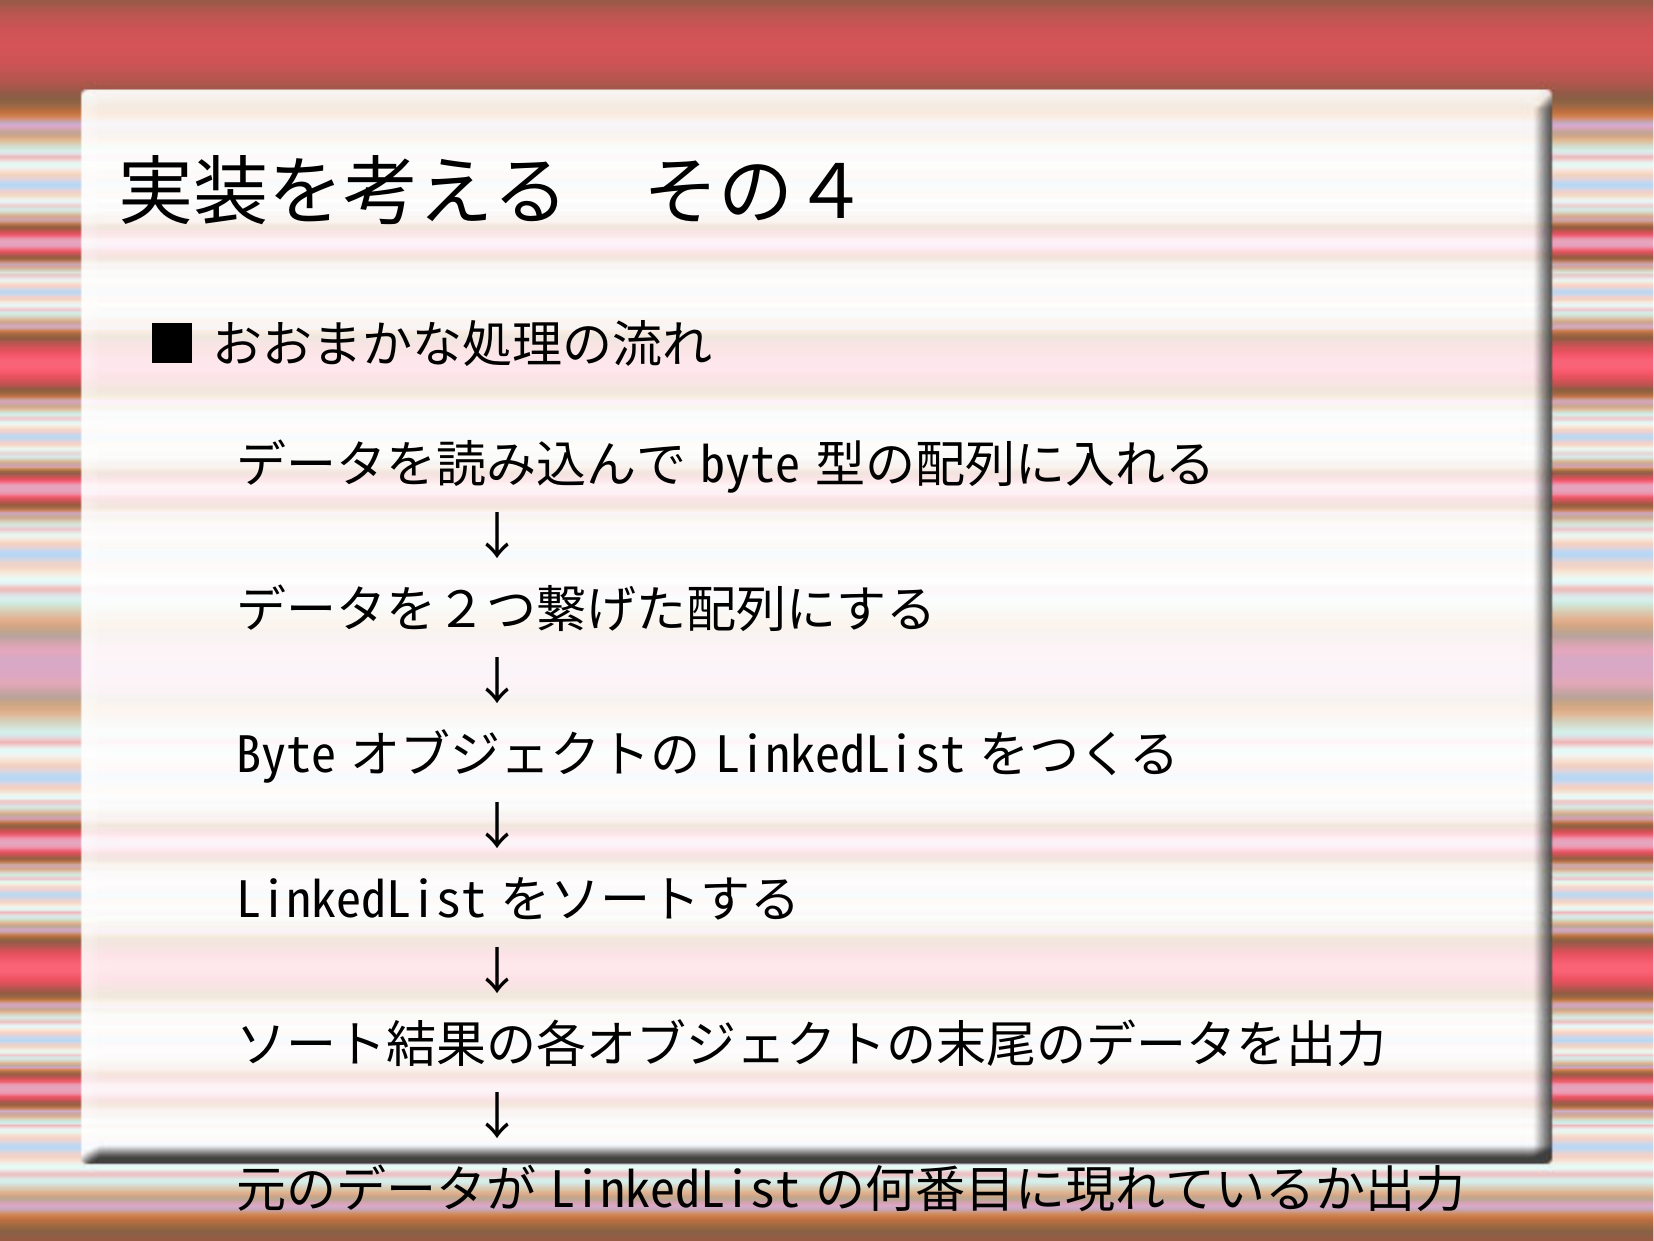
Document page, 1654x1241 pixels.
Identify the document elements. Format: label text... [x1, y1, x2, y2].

text_box ■おおまかな処理の流れ [147, 304, 1447, 355]
picture [0, 0, 1654, 1241]
text_box データを読み込んでbyte型の配列に入れる ↓ データを２つ繋げた配列にする ↓ ByteオブジェクトのLinkedListをつくる ↓ LinkedListをソートする ↓ ソート結果の各オブジェクトの末尾のデータを出力 ↓ 元のデータがLinkedListの何番目に現れているか出力 [236, 424, 1654, 975]
text_box 実装を考える その４ [118, 131, 1329, 207]
